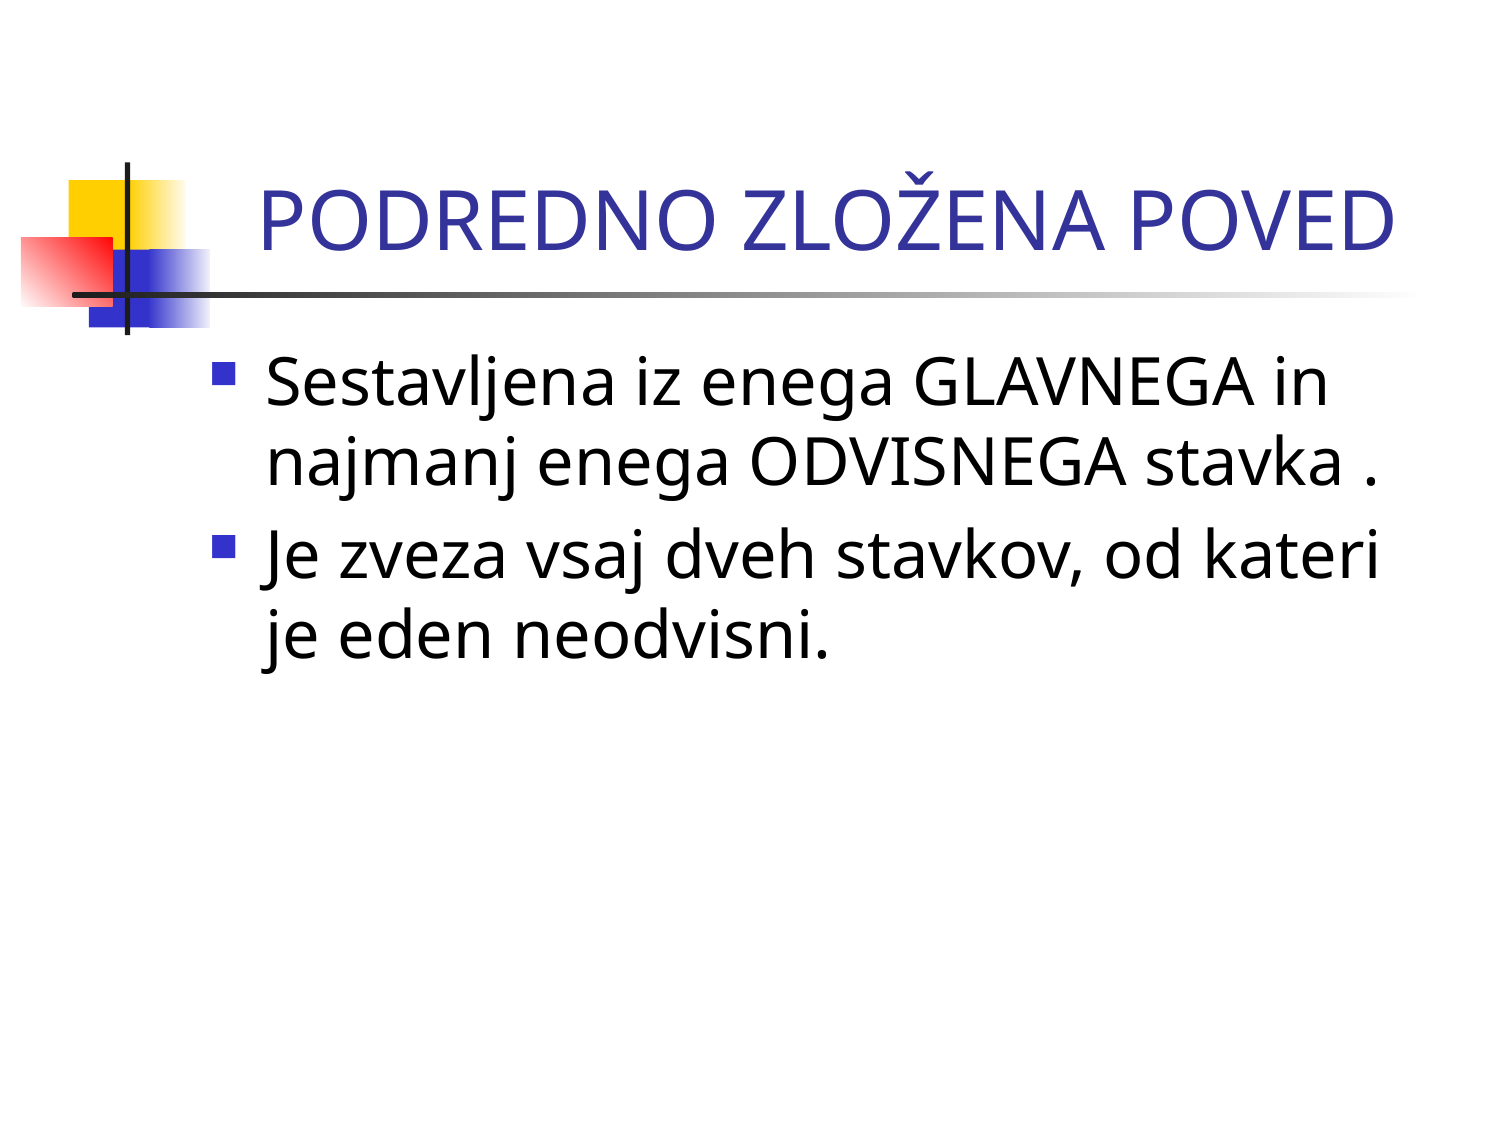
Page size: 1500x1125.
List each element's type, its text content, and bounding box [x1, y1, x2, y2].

list Sestavljena iz enega GLAVNEGA in najmanj enega ODVISNEGA stavka . Je zveza vsaj dveh stavkov, od kateri je eden neodvisni. [193, 331, 1469, 1006]
title PODREDNO ZLOŽENA POVED [188, 35, 1468, 275]
